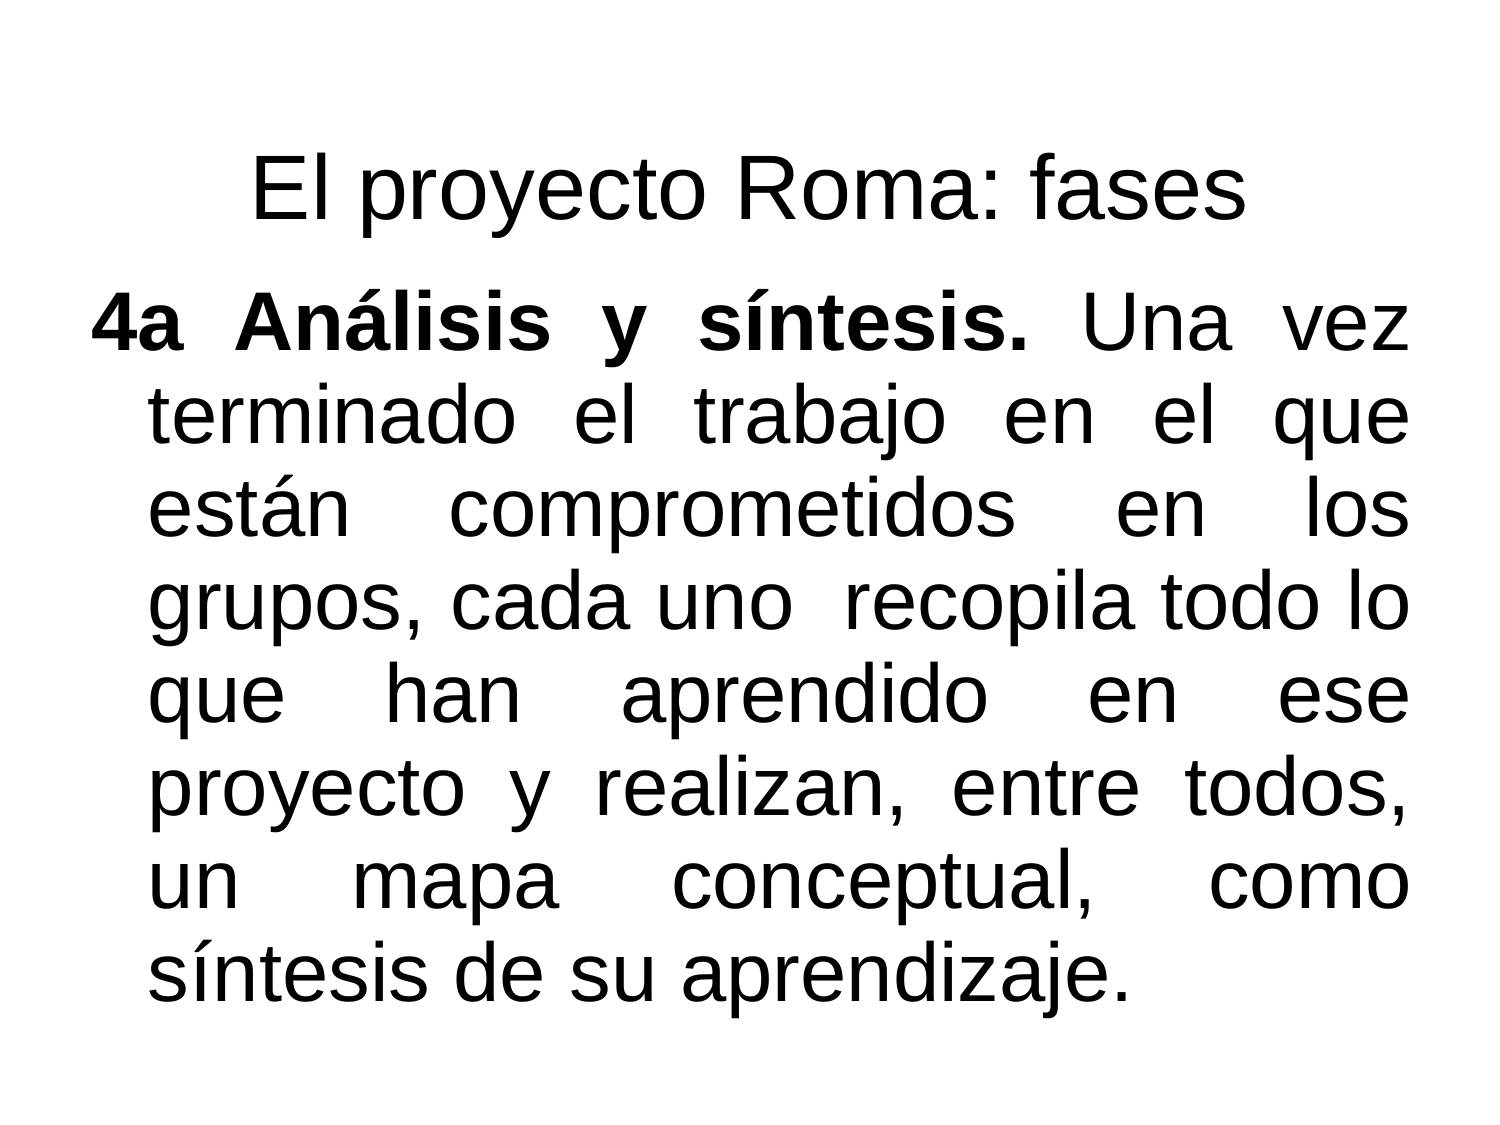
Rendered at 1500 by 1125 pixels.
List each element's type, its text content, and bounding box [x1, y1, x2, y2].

list 4a Análisis y síntesis. Una vez terminado el trabajo en el que están comprometidos en los grupos, cada uno recopila todo lo que han aprendido en ese proyecto y realizan, entre todos, un mapa conceptual, como síntesis de su aprendizaje. [76, 267, 1427, 1027]
title El proyecto Roma: fases [75, 75, 1426, 301]
